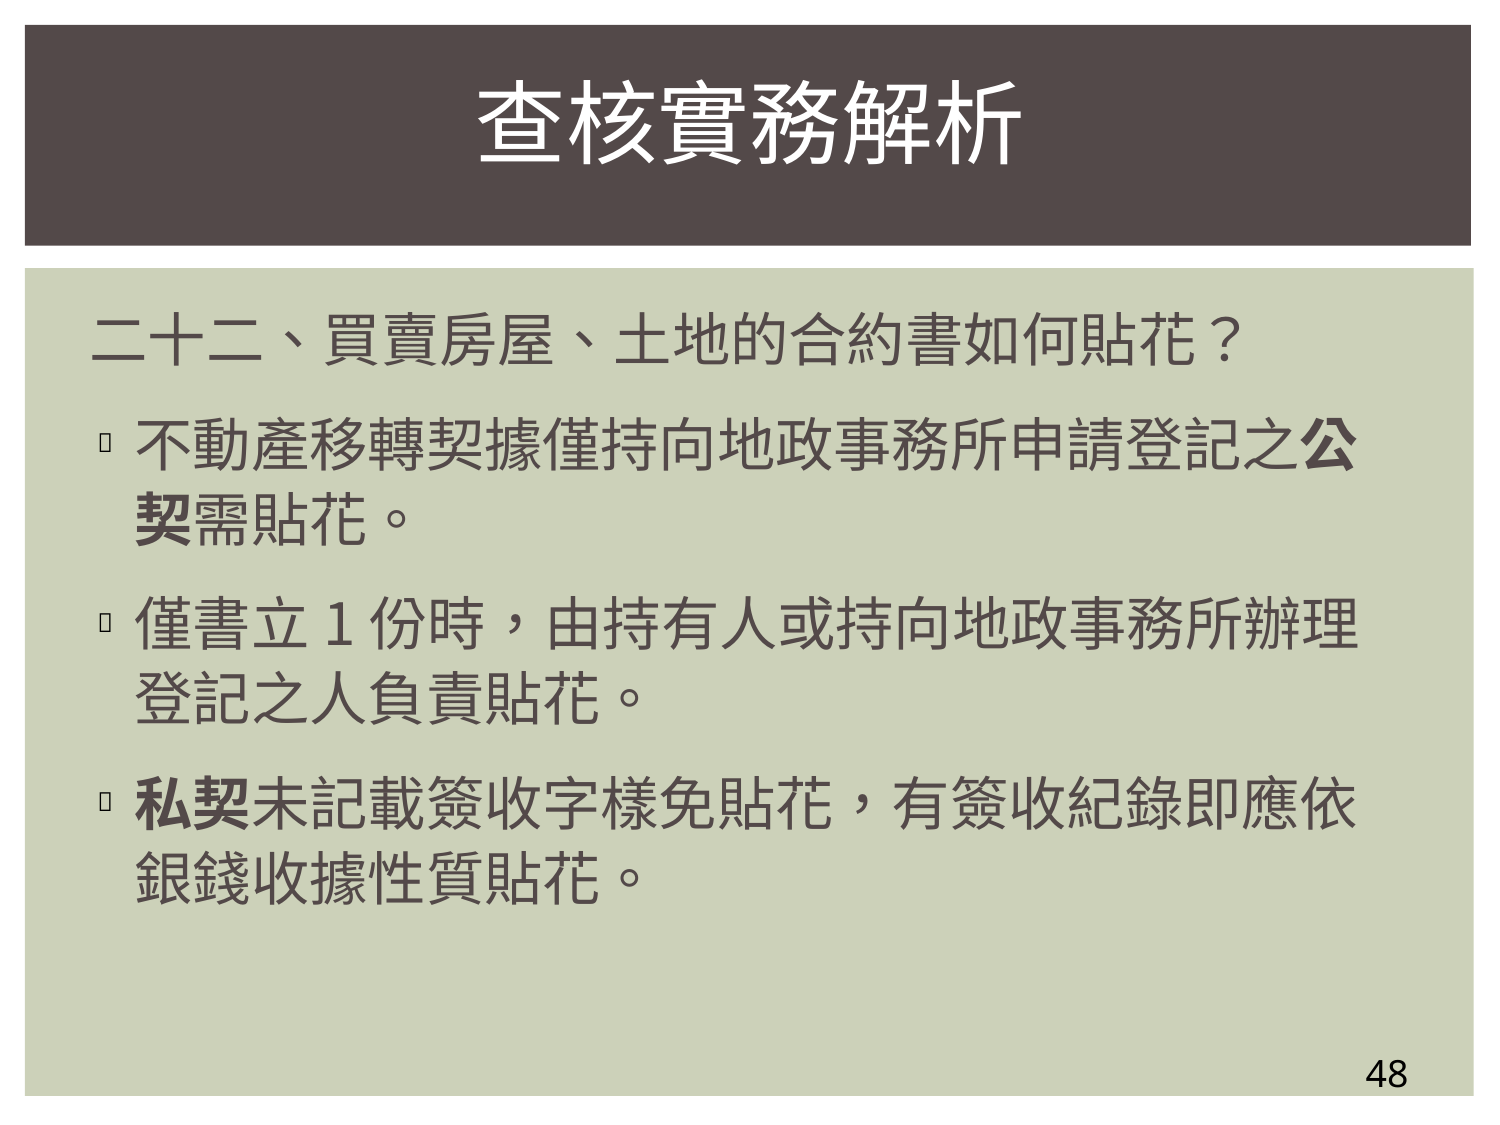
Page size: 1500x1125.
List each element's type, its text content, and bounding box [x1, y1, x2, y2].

list 二十二、買賣房屋、土地的合約書如何貼花？ 不動產移轉契據僅持向地政事務所申請登記之公契需貼花。 僅書立1份時，由持有人或持向地政事務所辦理登記之人負責貼花。 私契未記載簽收字樣免貼花，有簽收紀錄即應依銀錢收據性質貼花。 [75, 290, 1425, 917]
slide_number <編號> [1350, 1042, 1447, 1088]
title 查核實務解析 [62, 58, 1438, 232]
